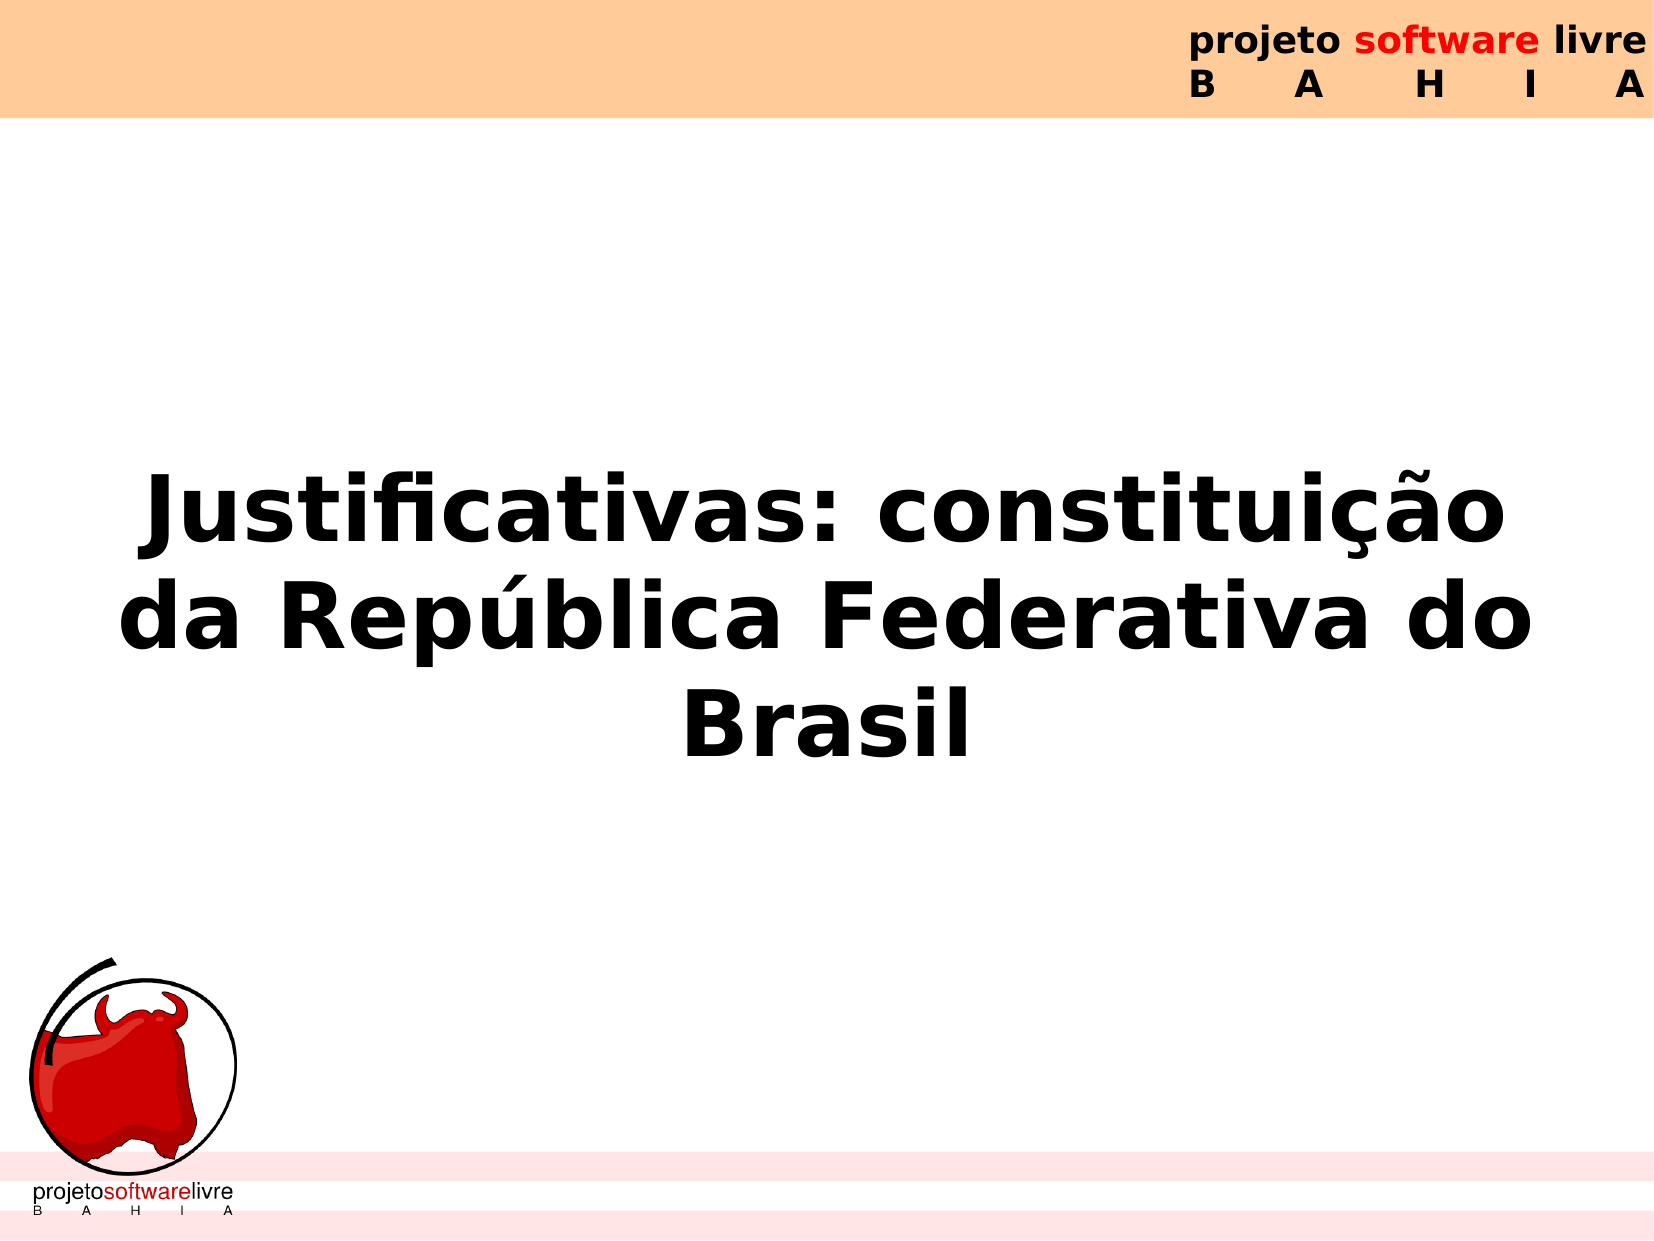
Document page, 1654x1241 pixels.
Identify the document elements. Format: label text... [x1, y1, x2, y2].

title Justificativas: constituição da República Federativa do Brasil [82, 456, 1571, 778]
picture [29, 957, 237, 1215]
